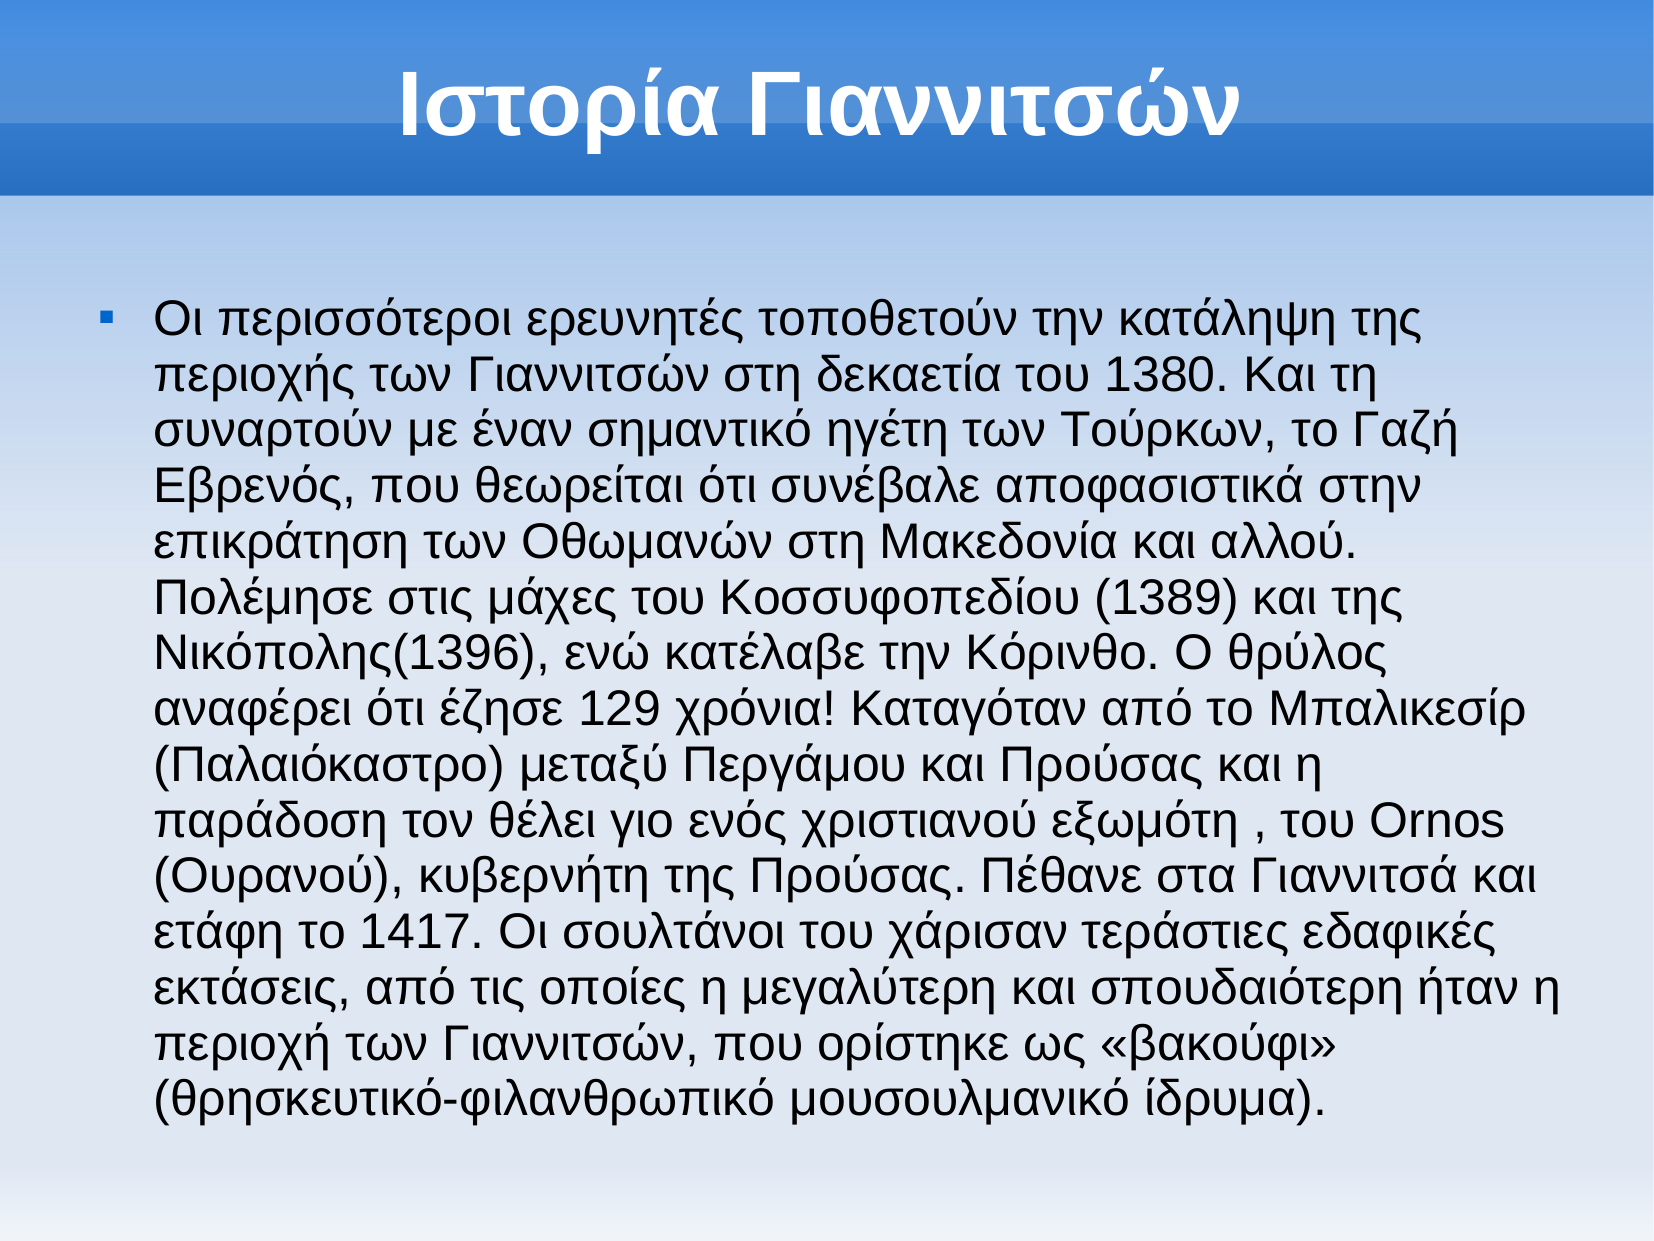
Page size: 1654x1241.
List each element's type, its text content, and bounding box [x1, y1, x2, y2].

list Οι περισσότεροι ερευνητές τοποθετούν την κατάληψη της περιοχής των Γιαννιτσών στη δεκαετία του 1380. Και τη συναρτούν με έναν σημαντικό ηγέτη των Τούρκων, το Γαζή Εβρενός, που θεωρείται ότι συνέβαλε αποφασιστικά στην επικράτηση των Οθωμανών στη Μακεδονία και αλλού. Πολέμησε στις μάχες του Κοσσυφοπεδίου (1389) και της Νικόπολης(1396), ενώ κατέλαβε την Κόρινθο. Ο θρύλος αναφέρει ότι έζησε 129 χρόνια! Καταγόταν από το Μπαλικεσίρ (Παλαιόκαστρο) μεταξύ Περγάμου και Προύσας και η παράδοση τον θέλει γιο ενός χριστιανού εξωμότη , του Ornos (Ουρανού), κυβερνήτη της Προύσας. Πέθανε στα Γιαννιτσά και ετάφη το 1417. Οι σουλτάνοι του χάρισαν τεράστιες εδαφικές εκτάσεις, από τις οποίες η μεγαλύτερη και σπουδαιότερη ήταν η περιοχή των Γιαννιτσών, που ορίστηκε ως «βακούφι» (θρησκευτικό-φιλανθρωπικό μουσουλμανικό ίδρυμα). [82, 290, 1571, 1127]
title Ιστορία Γιαννιτσών [76, 0, 1565, 208]
picture [0, 0, 1654, 1241]
